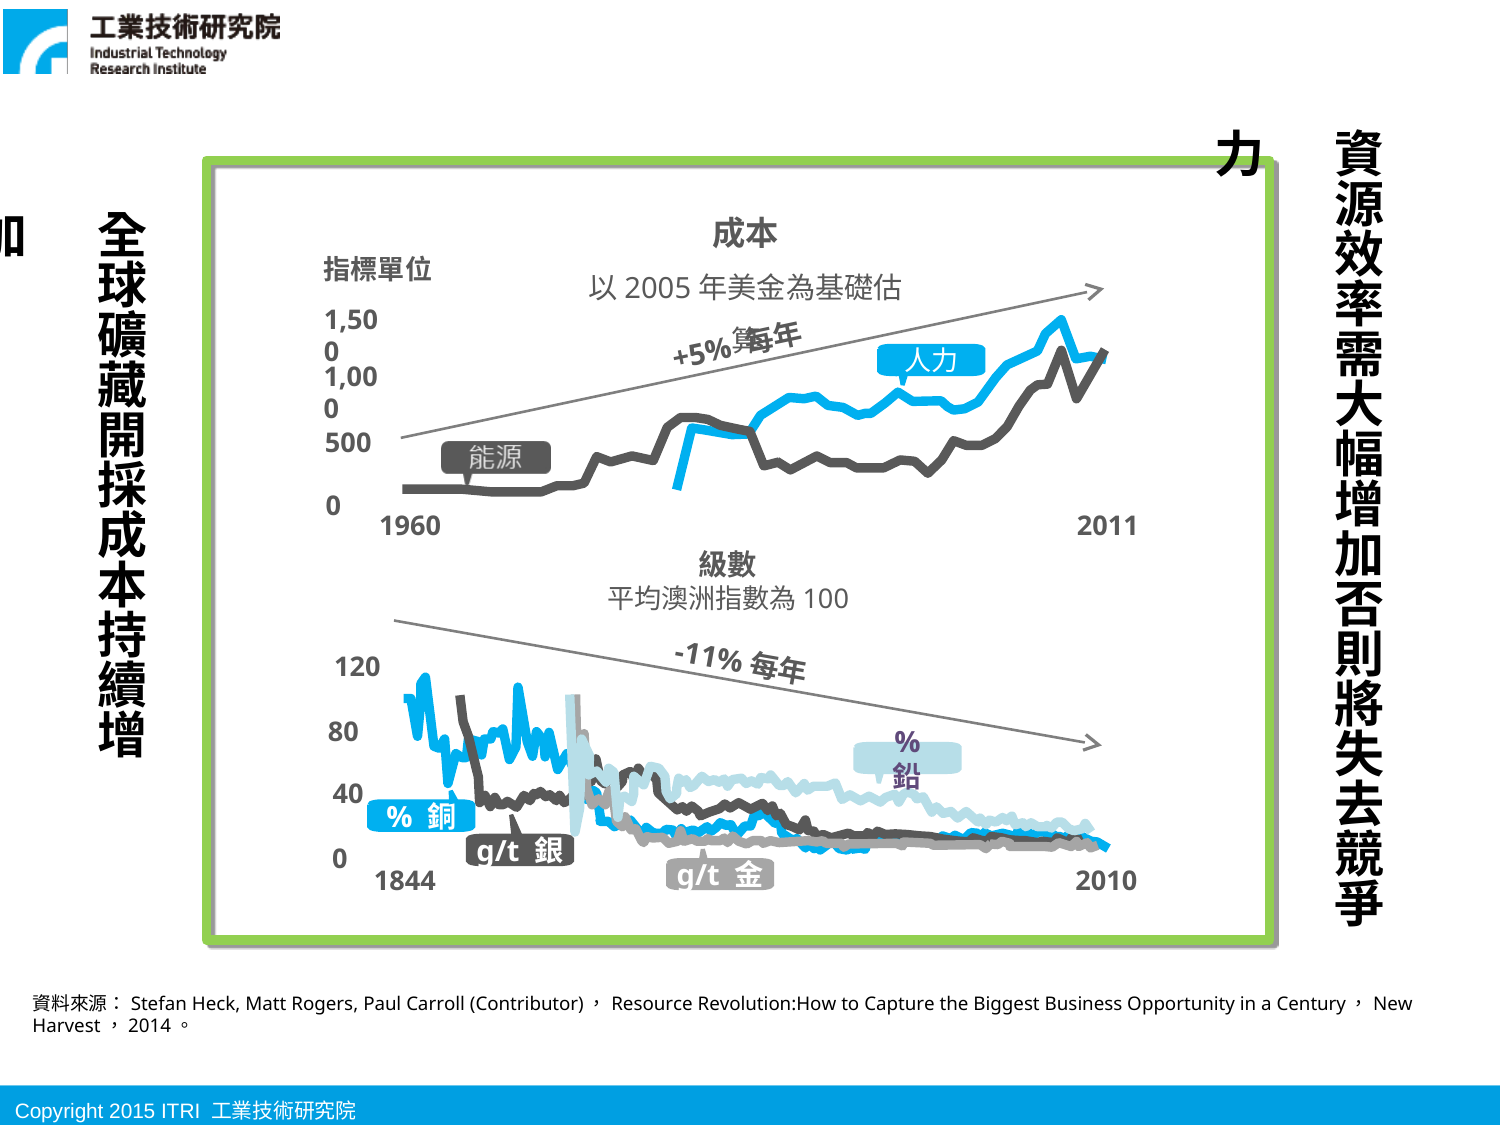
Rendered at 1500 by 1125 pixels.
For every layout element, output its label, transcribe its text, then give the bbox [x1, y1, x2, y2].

text_box -11%每年 [656, 622, 885, 711]
text_box 全球礦藏開採成本持續增加 [68, 194, 202, 811]
text_box 1844 [373, 855, 444, 904]
text_box 2011 [1076, 500, 1147, 549]
text_box 1960 [379, 500, 449, 549]
text_box 資源效率需大幅增加否則將失去競爭力 [1305, 113, 1456, 980]
text_box <編號> [74, 1045, 426, 1103]
text_box [900, 374, 907, 385]
text_box 級數 平均澳洲指數為100 [519, 538, 937, 622]
text_box 0 [332, 833, 402, 882]
text_box +5% 每年 [658, 365, 762, 386]
text_box g/t 金 [668, 860, 773, 889]
text_box % 銅 [369, 801, 474, 830]
text_box g/t 銀 [467, 835, 572, 865]
text_box 80 [327, 707, 398, 756]
text_box 1,000 [323, 351, 393, 433]
text_box 1,500 [323, 294, 394, 375]
text_box 120 [334, 641, 404, 690]
picture [19, 9, 280, 74]
text_box [511, 814, 521, 837]
text_box [450, 790, 457, 802]
text_box 2010 [1075, 855, 1145, 904]
text_box % 鉛 [855, 744, 960, 772]
text_box 資料來源：Stefan Heck, Matt Rogers, Paul Carroll (Contributor)，Resource Revolution:How to Capture the Biggest Business Opportunity in a Century，New Harvest，2014。 [17, 984, 1500, 1045]
text_box % 銅 [443, 806, 451, 830]
text_box 指標單位 [323, 244, 480, 293]
text_box [700, 849, 706, 861]
text_box [876, 772, 883, 784]
text_box 40 [332, 768, 403, 817]
text_box 500 [324, 417, 395, 466]
text_box 0 [325, 480, 396, 529]
text_box 成本 以2005年美金為基礎估算 [575, 184, 916, 365]
picture [441, 433, 551, 491]
text_box 人力 [879, 345, 984, 374]
